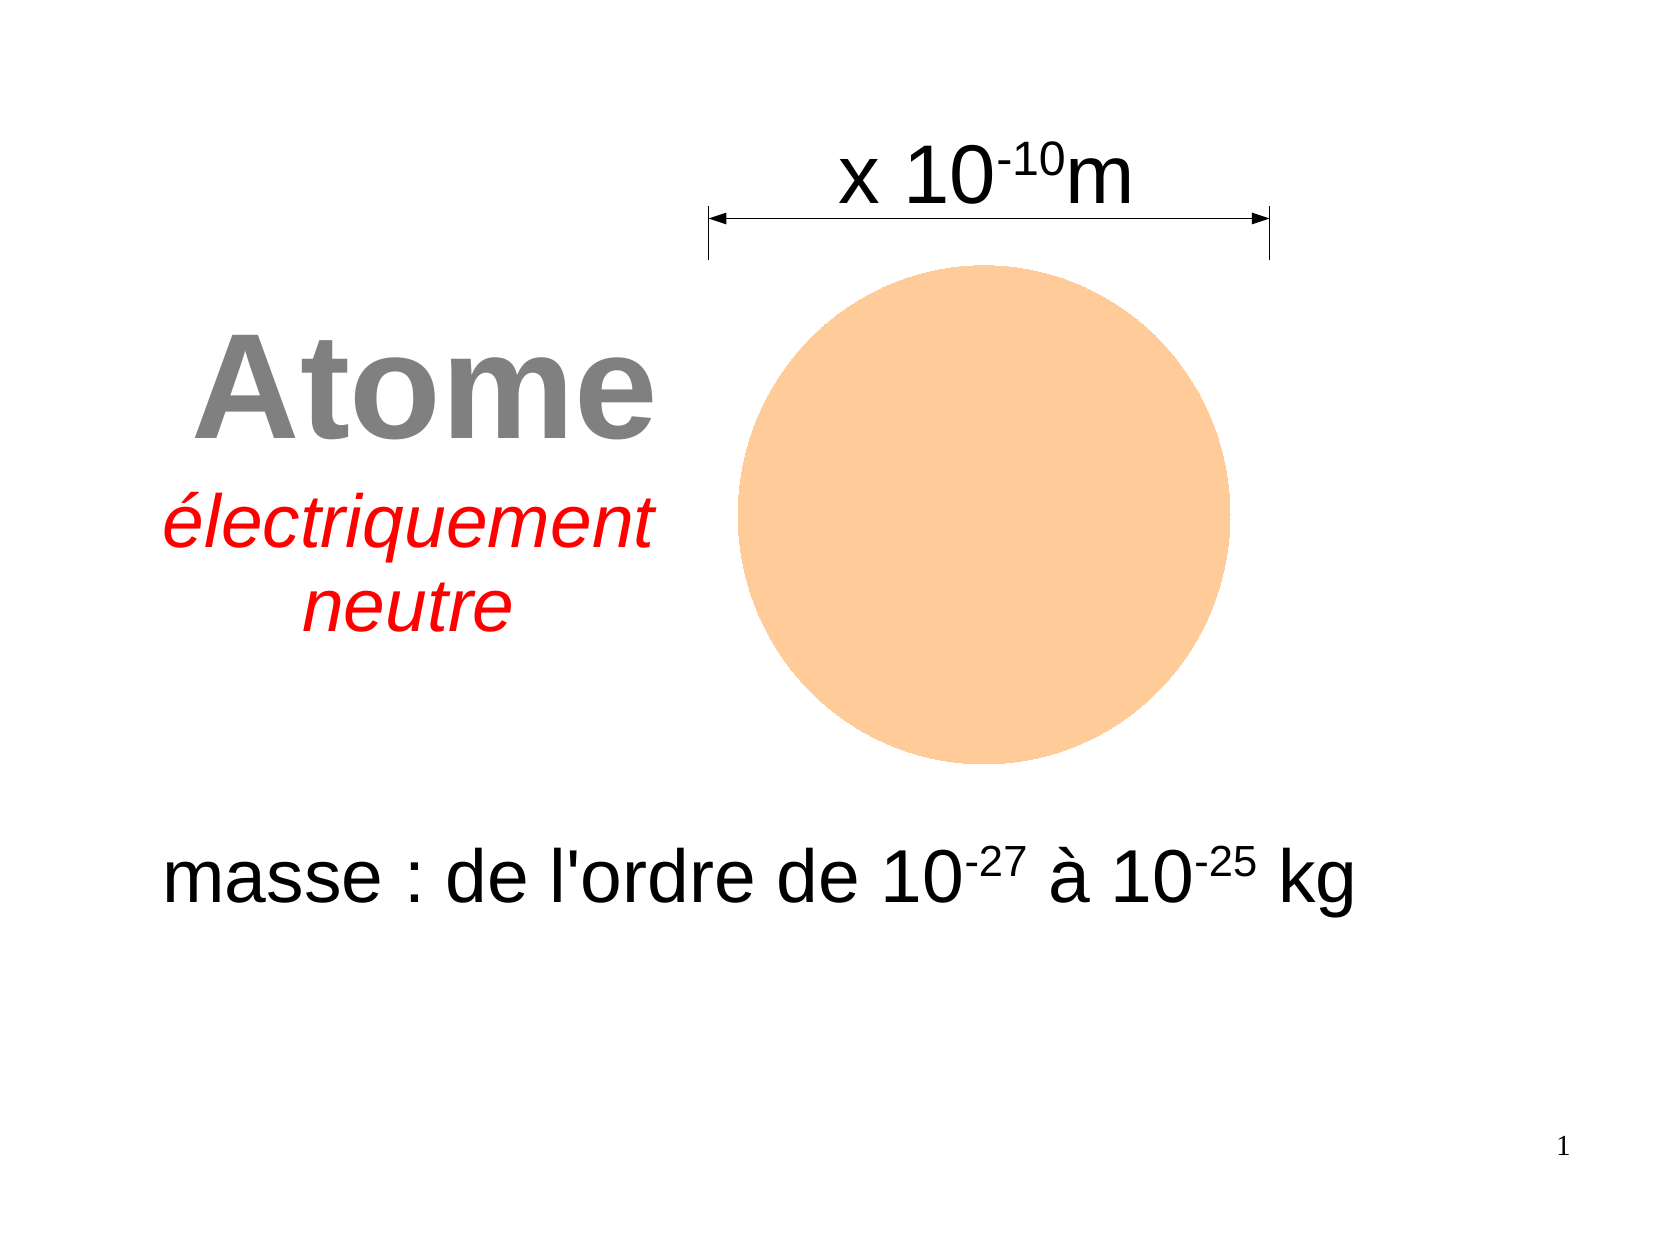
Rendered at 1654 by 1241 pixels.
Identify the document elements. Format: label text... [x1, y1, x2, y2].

text_box électriquement neutre [147, 472, 709, 660]
text_box masse : de l'ordre de 10-27 à 10-25 kg [147, 826, 1477, 933]
text_box [738, 265, 1231, 764]
text_box Atome [177, 295, 680, 472]
